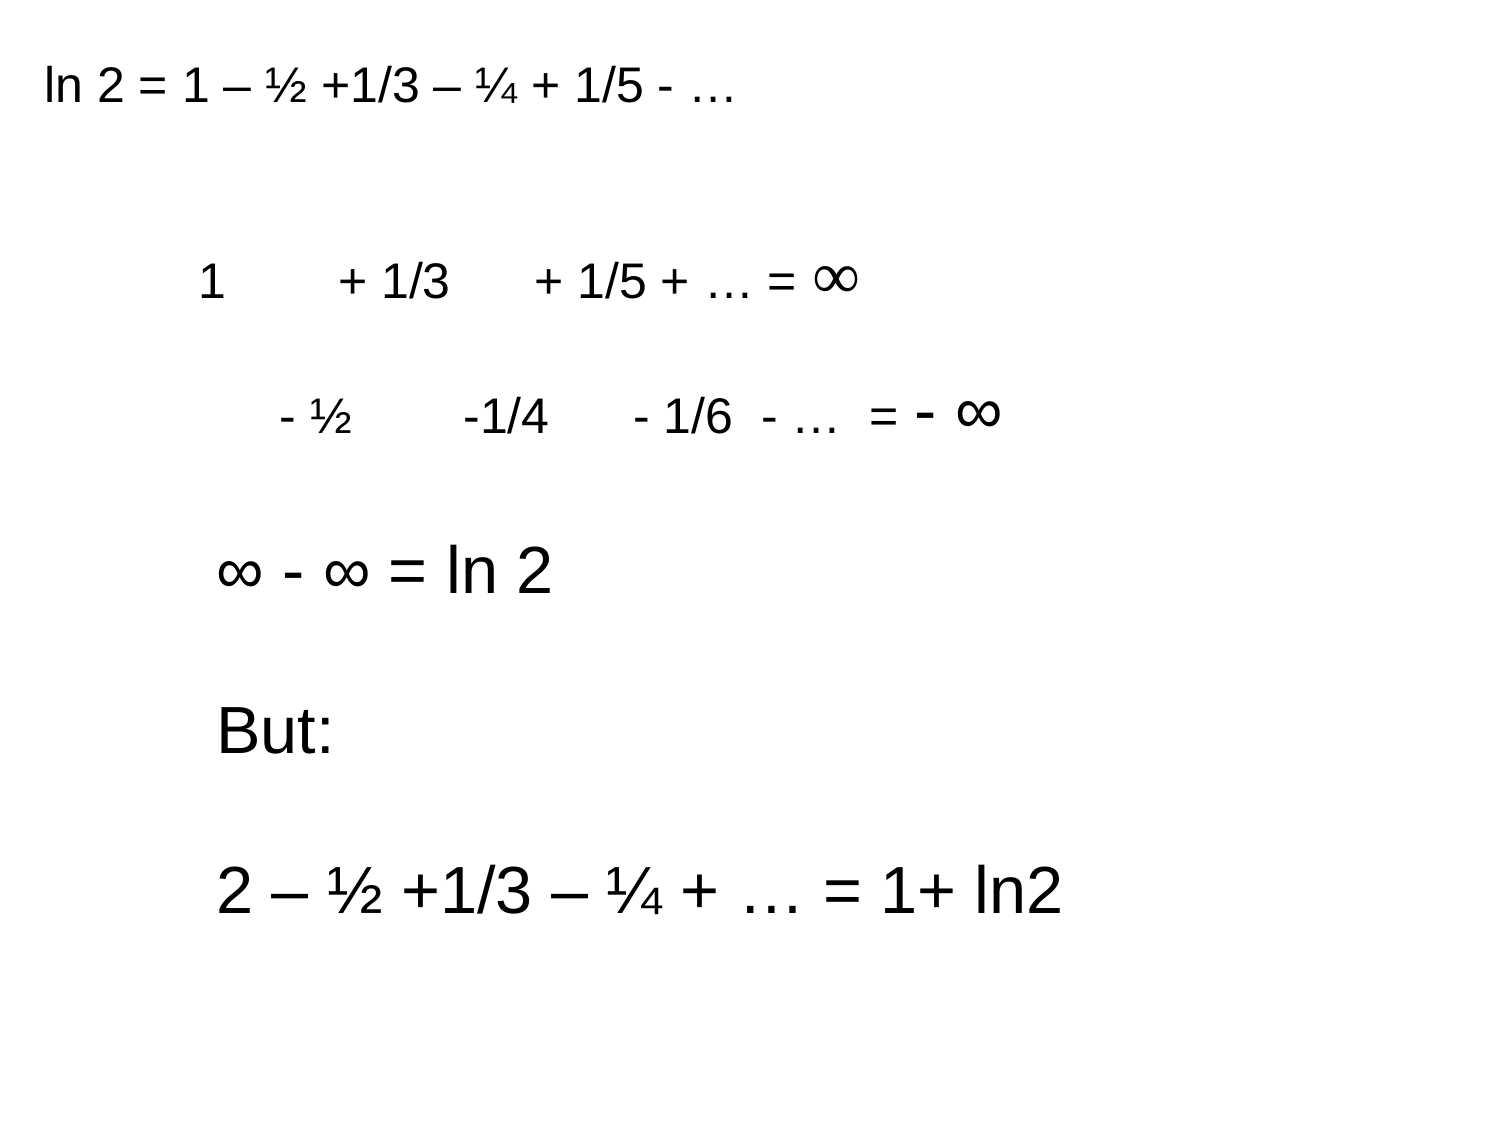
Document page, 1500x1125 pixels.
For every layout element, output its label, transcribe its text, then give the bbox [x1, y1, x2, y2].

text_box ln 2 = 1 – ½ +1/3 – ¼ + 1/5 - … 1 + 1/3 + 1/5 + … = ∞ [30, 45, 1471, 540]
text_box - ½ -1/4 - 1/6 - … = - ∞ ∞ - ∞ = ln 2 But: 2 – ½ +1/3 – ¼ + … = 1+ ln2 [201, 360, 1081, 1095]
